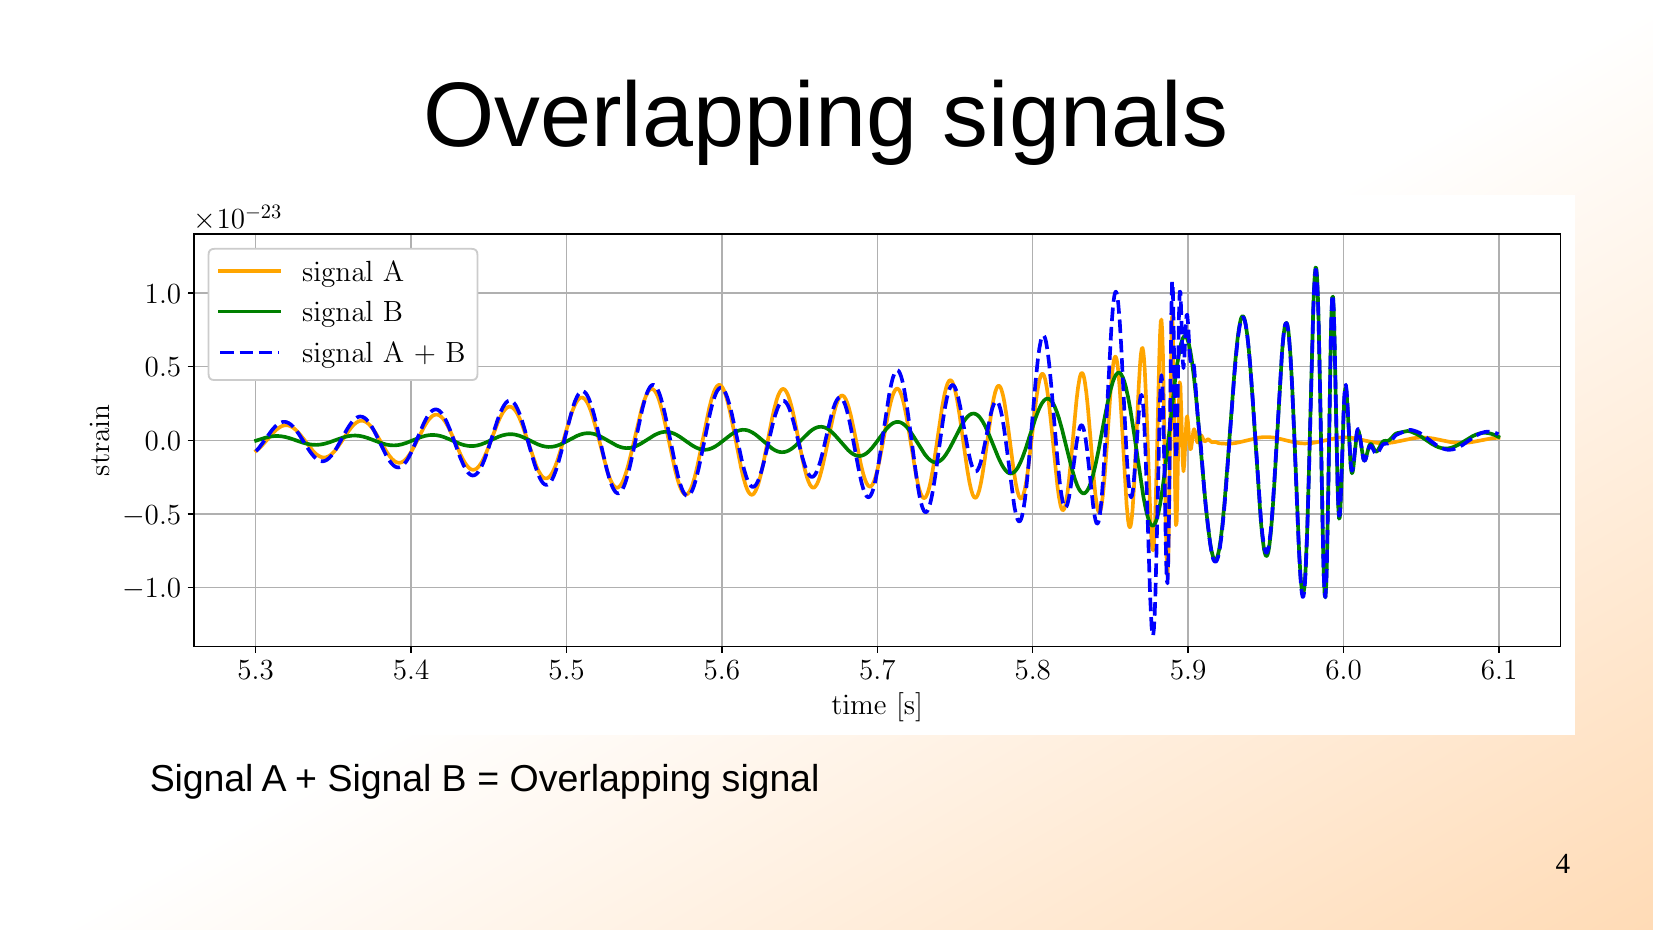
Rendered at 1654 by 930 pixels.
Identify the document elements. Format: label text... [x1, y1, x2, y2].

picture [75, 194, 1576, 735]
text_box Signal A + Signal B = Overlapping signal [135, 750, 1591, 807]
title Overlapping signals [82, 37, 1571, 193]
